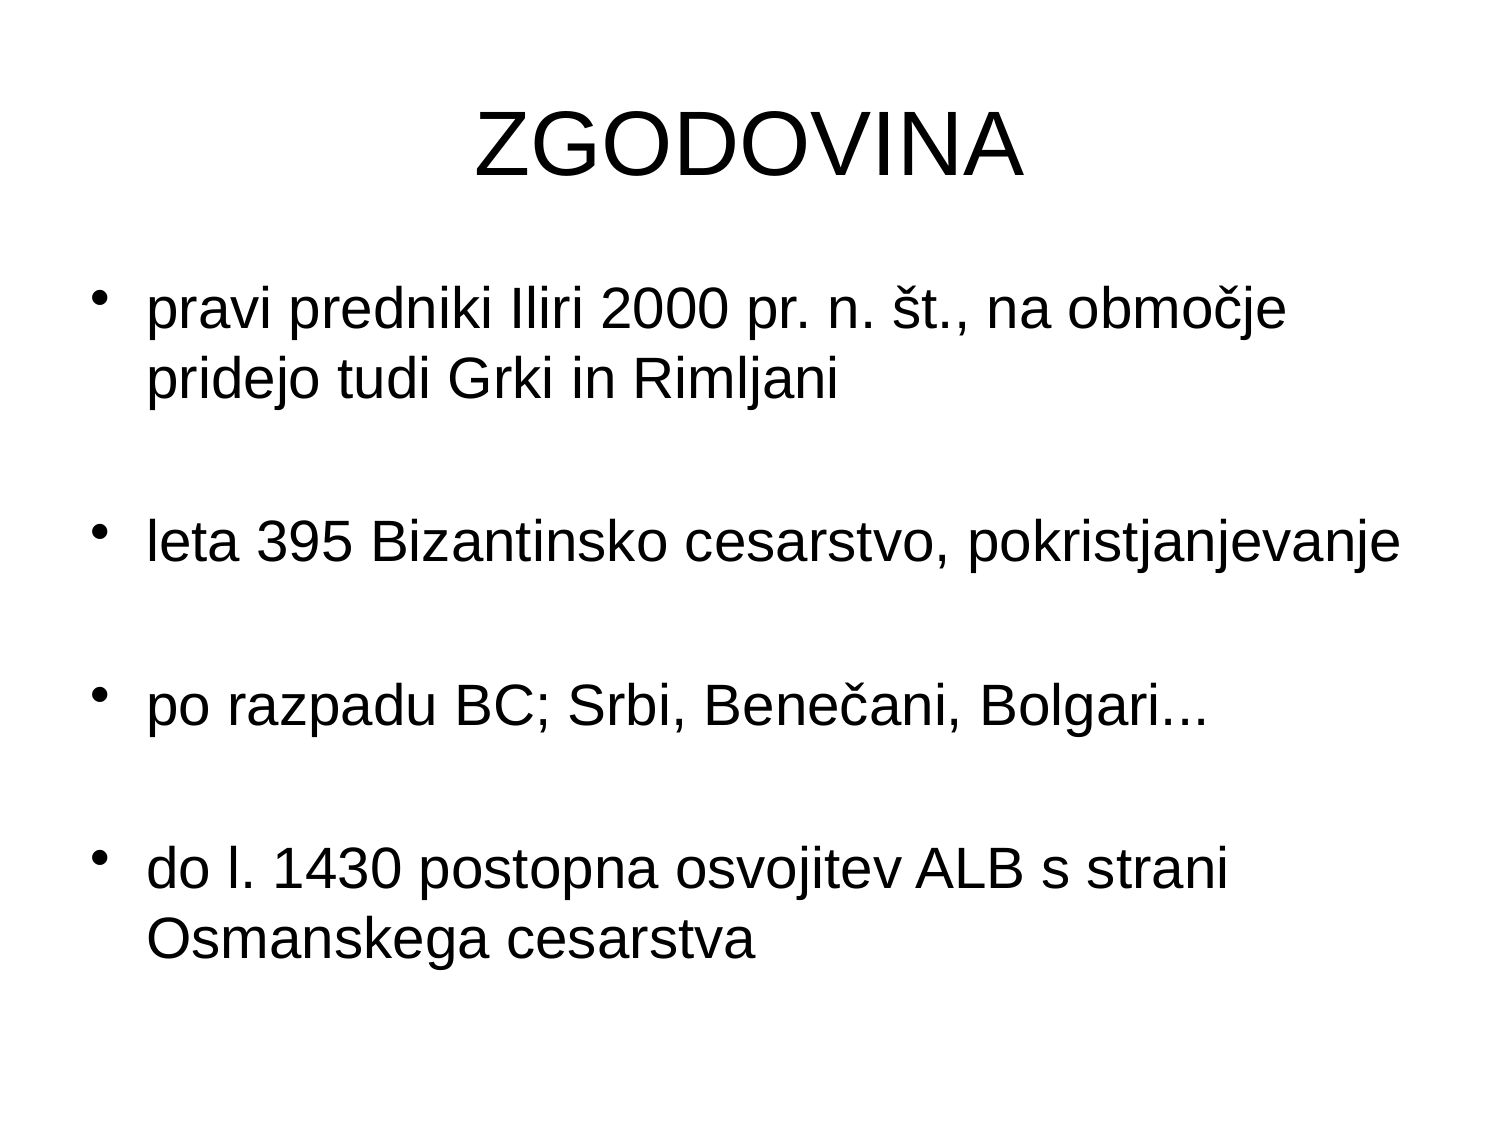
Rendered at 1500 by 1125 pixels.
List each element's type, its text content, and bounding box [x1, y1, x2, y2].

list pravi predniki Iliri 2000 pr. n. št., na območje pridejo tudi Grki in Rimljani leta 395 Bizantinsko cesarstvo, pokristjanjevanje po razpadu BC; Srbi, Benečani, Bolgari... do l. 1430 postopna osvojitev ALB s strani Osmanskega cesarstva [75, 262, 1425, 1005]
title ZGODOVINA [75, 45, 1425, 233]
